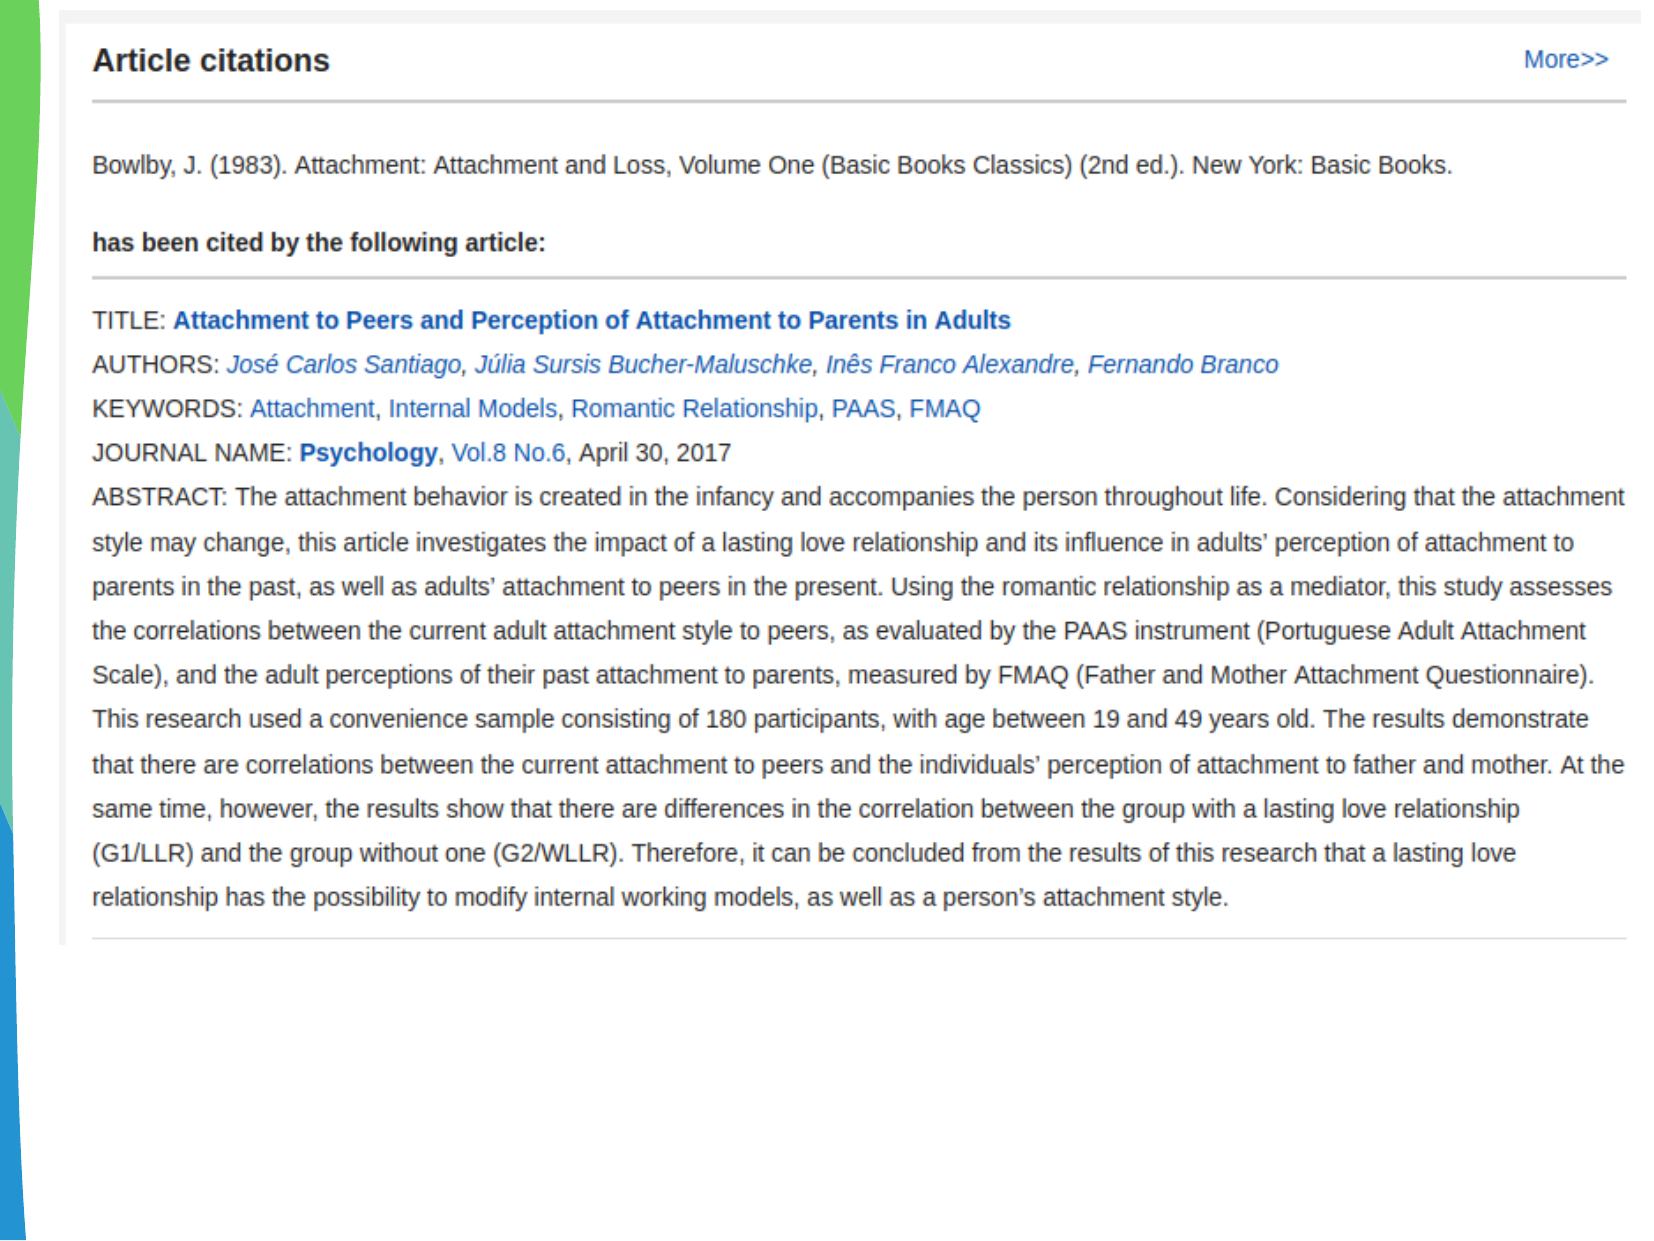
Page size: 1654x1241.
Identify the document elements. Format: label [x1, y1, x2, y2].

picture [59, 10, 1641, 945]
